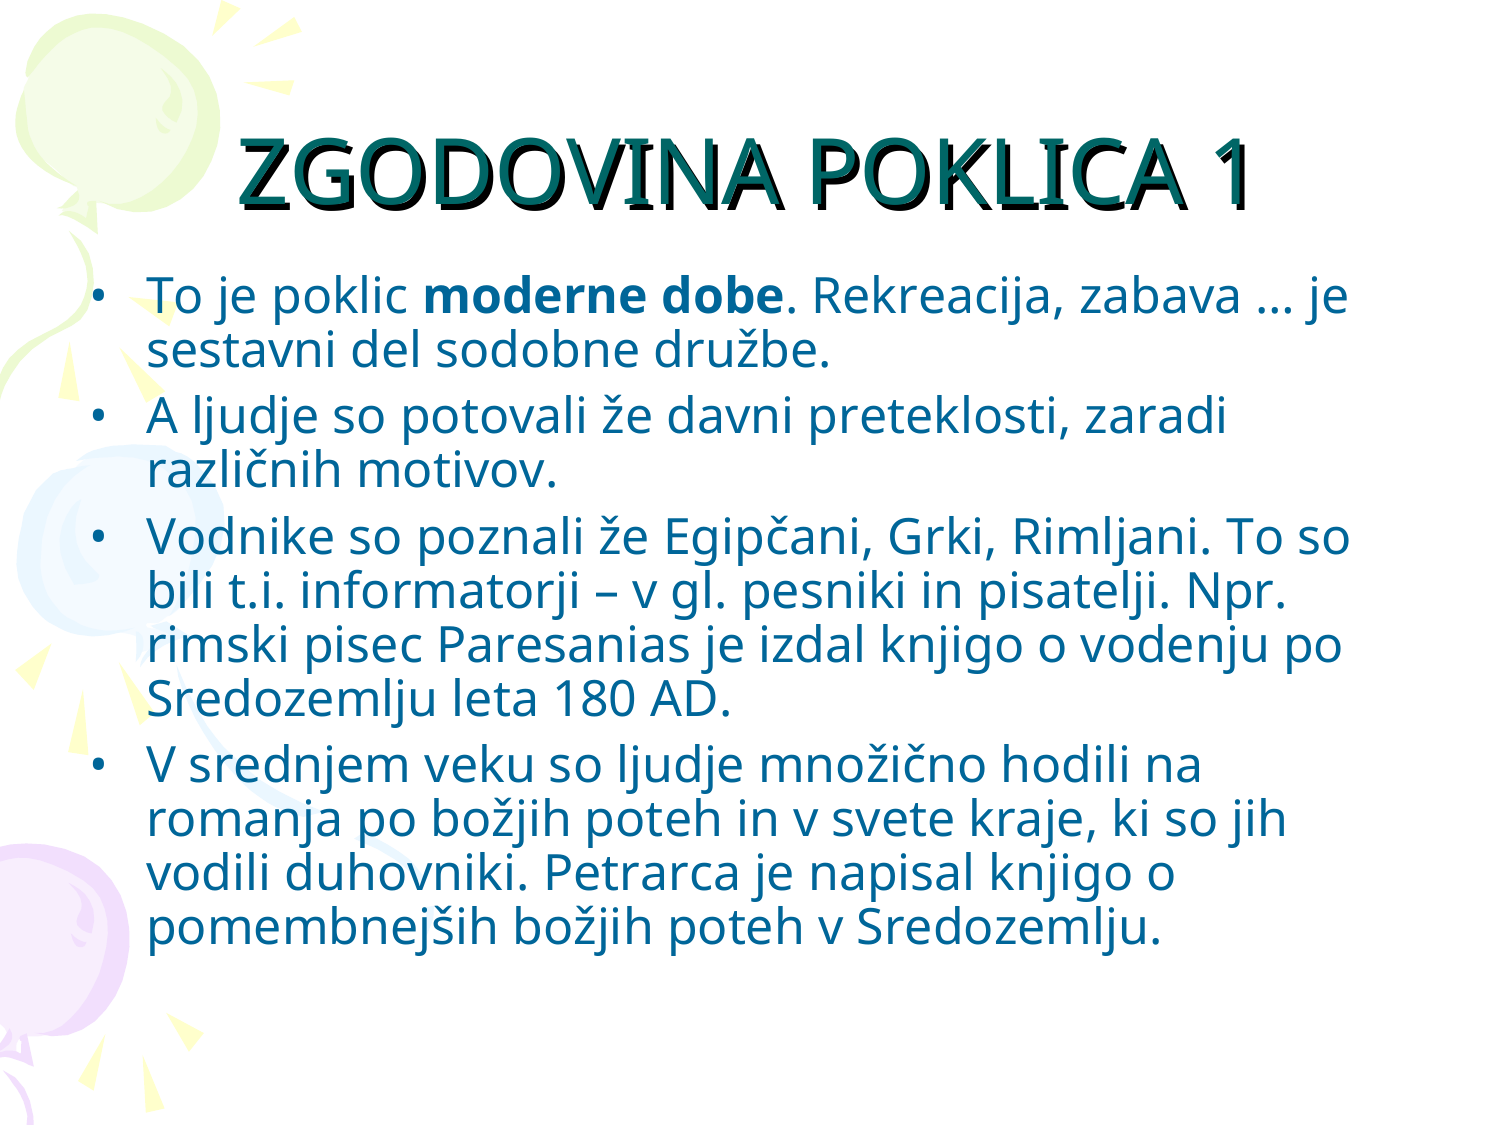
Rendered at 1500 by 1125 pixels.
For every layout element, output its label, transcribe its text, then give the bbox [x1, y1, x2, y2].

title ZGODOVINA POKLICA 1 [72, 16, 1426, 233]
list To je poklic moderne dobe. Rekreacija, zabava … je sestavni del sodobne družbe. A ljudje so potovali že davni preteklosti, zaradi različnih motivov. Vodnike so poznali že Egipčani, Grki, Rimljani. To so bili t.i. informatorji – v gl. pesniki in pisatelji. Npr. rimski pisec Paresanias je izdal knjigo o vodenju po Sredozemlju leta 180 AD. V srednjem veku so ljudje množično hodili na romanja po božjih poteh in v svete kraje, ki so jih vodili duhovniki. Petrarca je napisal knjigo o pomembnejših božjih poteh v Sredozemlju. [75, 262, 1426, 994]
